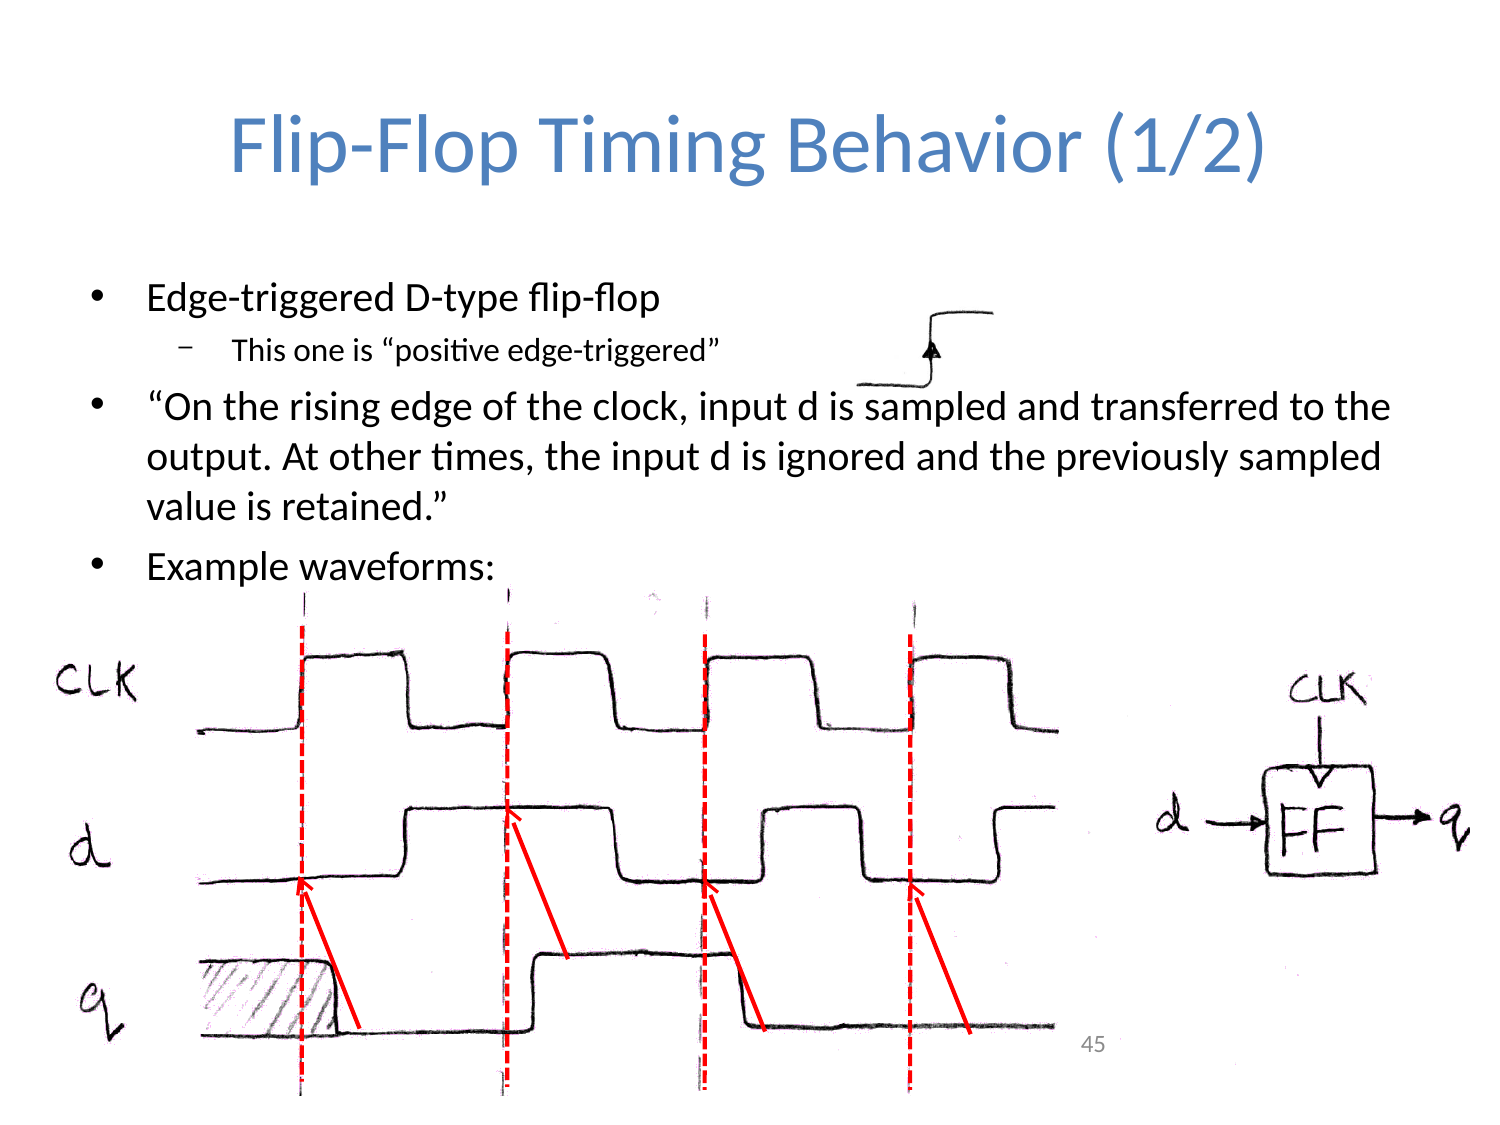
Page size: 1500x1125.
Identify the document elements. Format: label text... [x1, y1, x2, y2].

title Flip-Flop Timing Behavior (1/2) [75, 45, 1425, 233]
picture [32, 578, 1471, 1096]
picture [854, 294, 998, 389]
list Edge-triggered D-type flip-flop This one is “positive edge-triggered” “On the rising edge of the clock, input d is sampled and transferred to the output. At other times, the input d is ignored and the previously sampled value is retained.” Example waveforms: [75, 262, 1456, 578]
